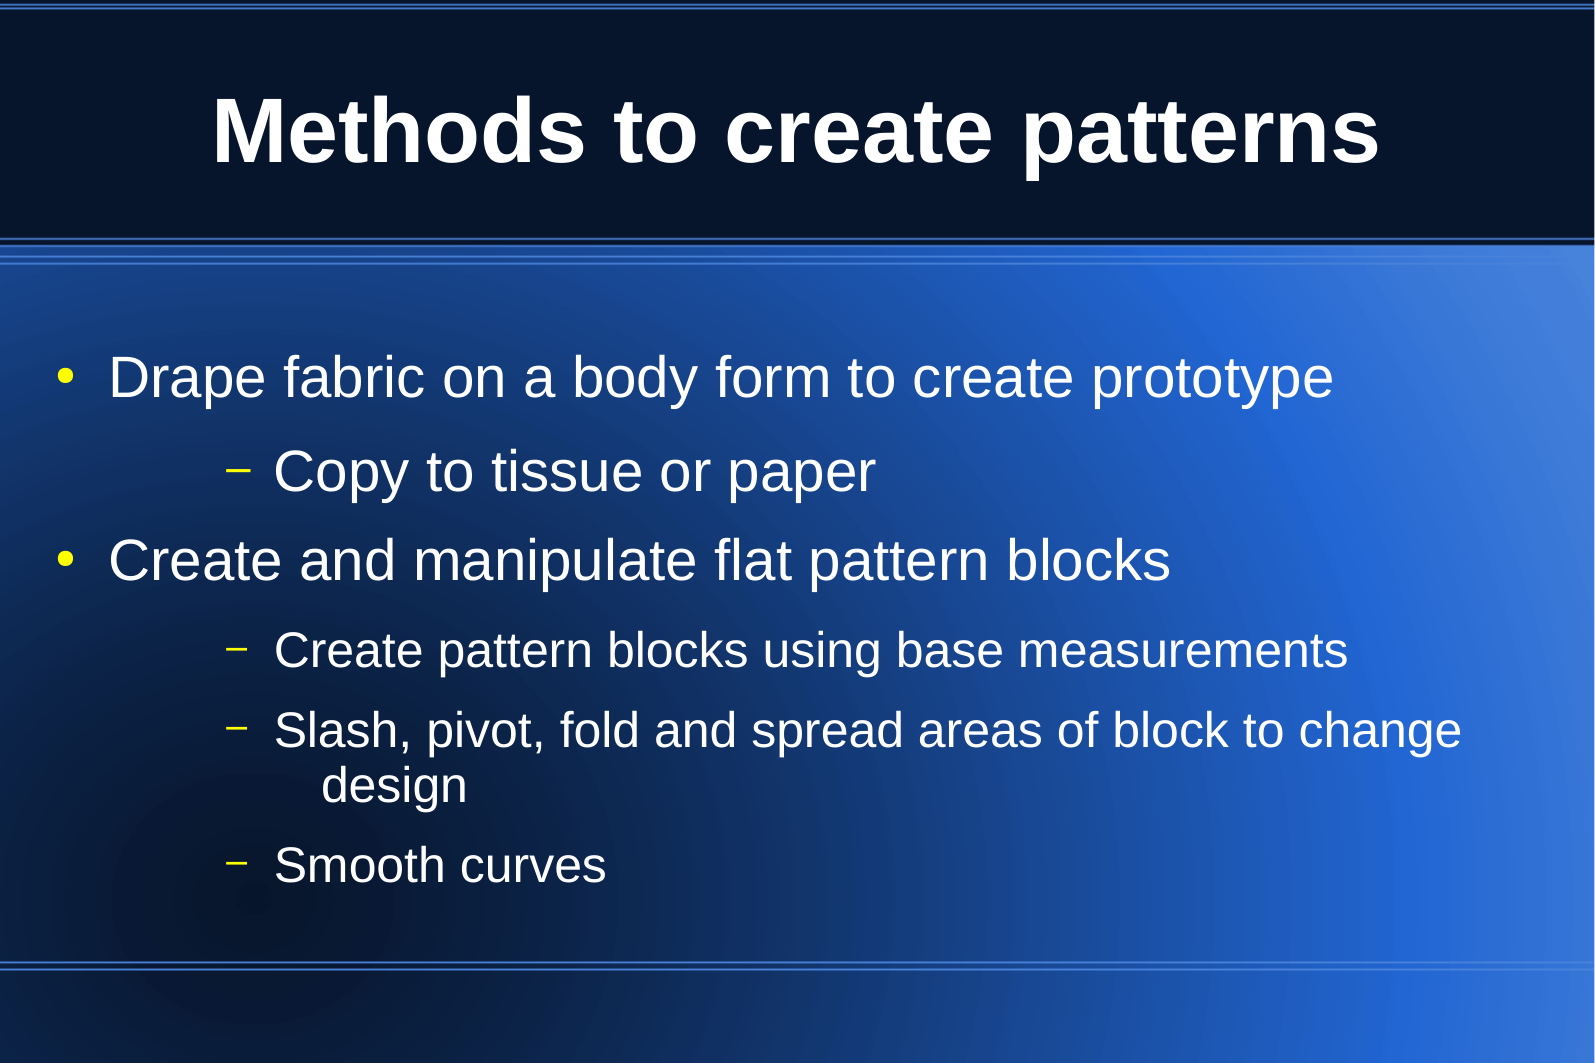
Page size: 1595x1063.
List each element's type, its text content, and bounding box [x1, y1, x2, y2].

title Methods to create patterns [79, 42, 1515, 220]
picture [0, 0, 1595, 1063]
list Drape fabric on a body form to create prototype Copy to tissue or paper Create and manipulate flat pattern blocks Create pattern blocks using base measurements Slash, pivot, fold and spread areas of block to change design Smooth curves [37, 344, 1545, 982]
